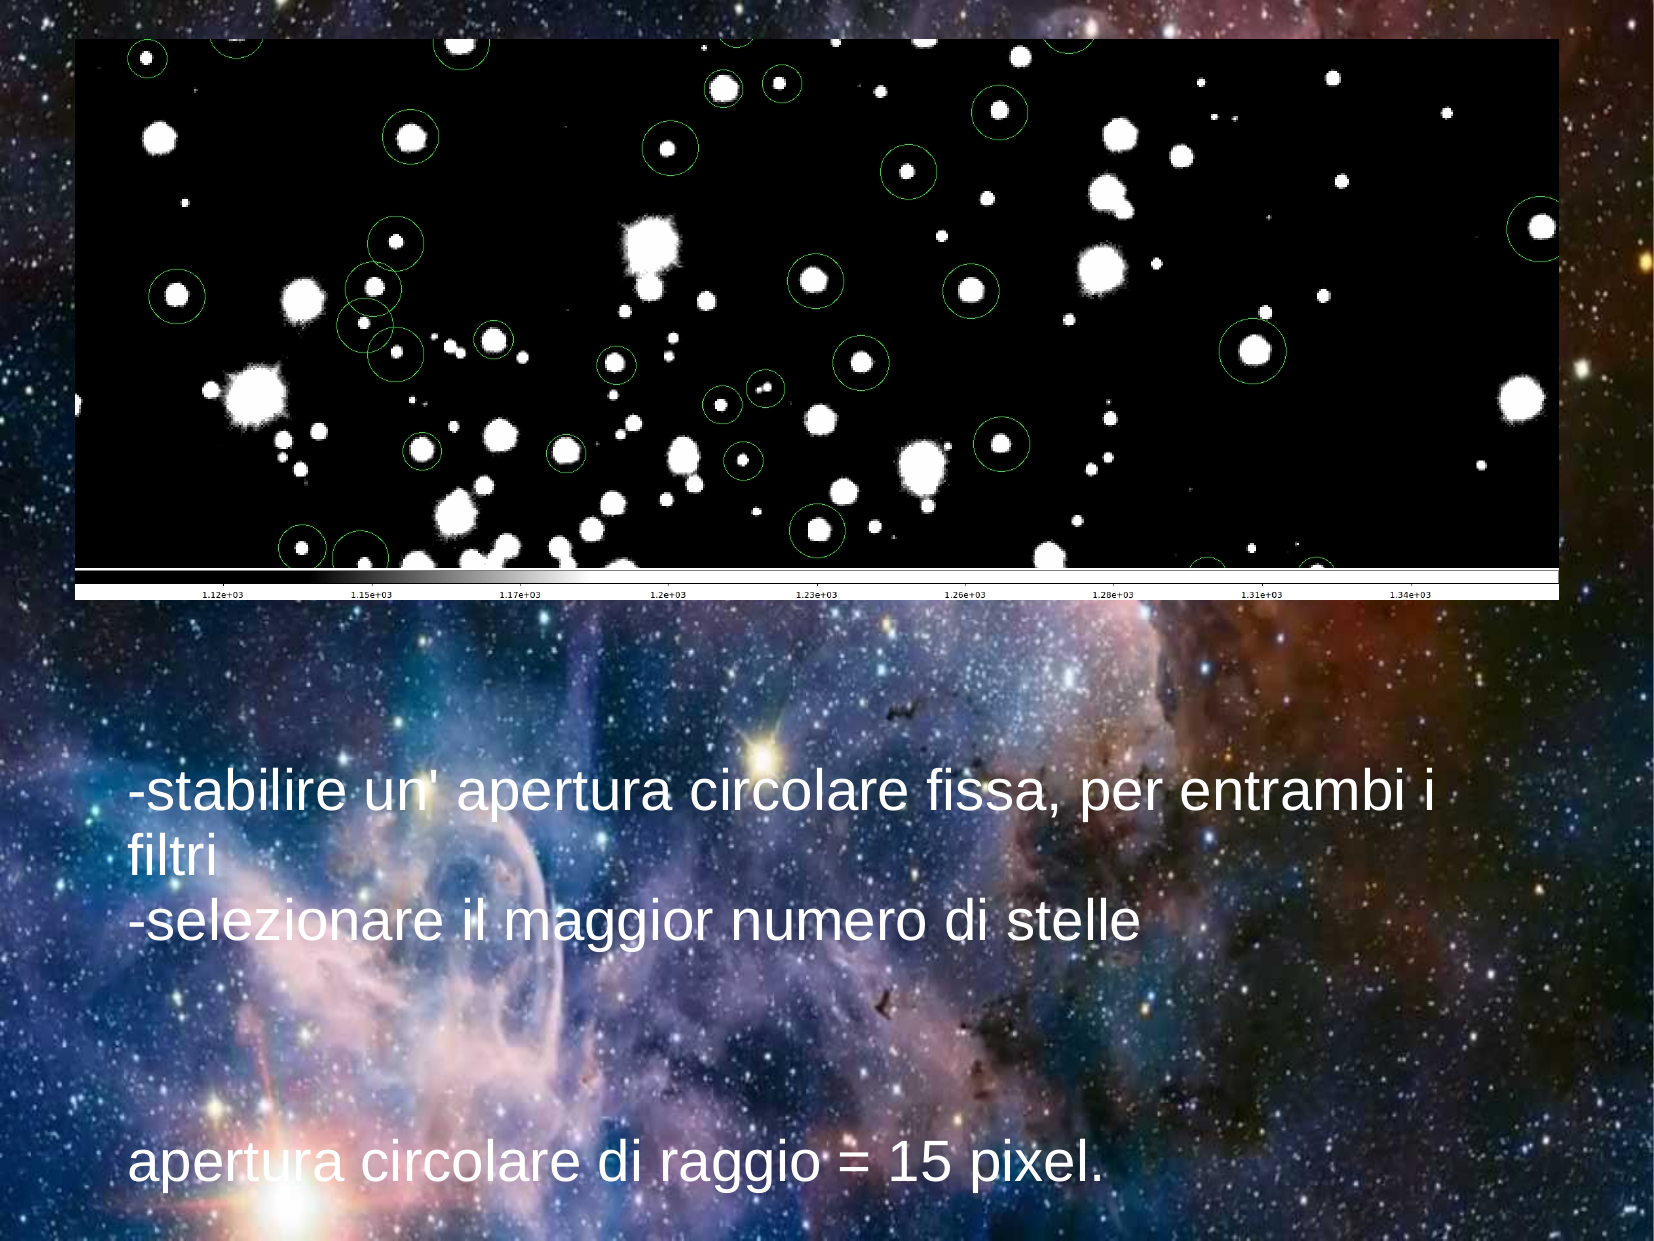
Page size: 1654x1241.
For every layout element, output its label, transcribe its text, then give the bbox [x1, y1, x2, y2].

picture [0, 0, 1654, 1241]
text_box -stabilire un' apertura circolare fissa, per entrambi i filtri -selezionare il maggior numero di stelle apertura circolare di raggio = 15 pixel. [112, 750, 1538, 1202]
